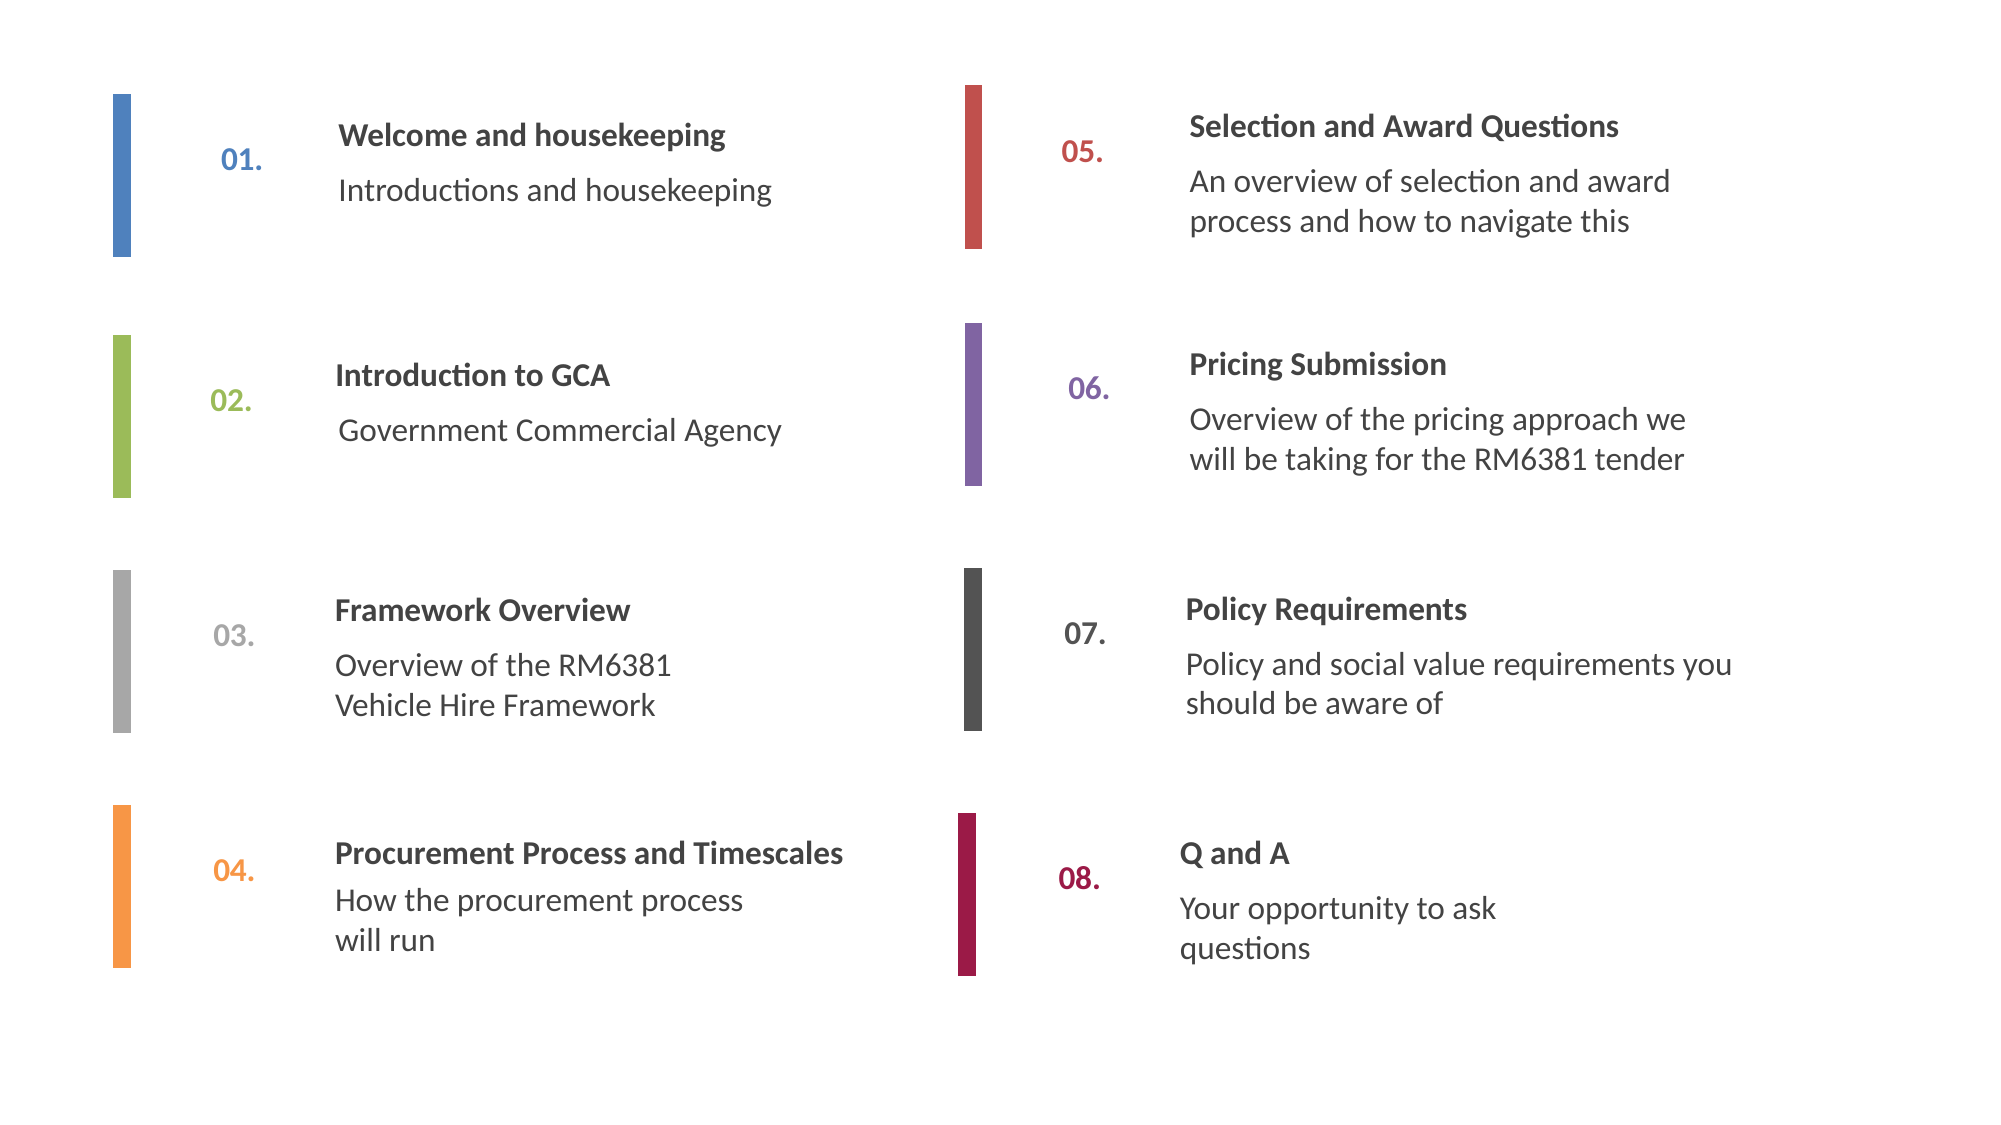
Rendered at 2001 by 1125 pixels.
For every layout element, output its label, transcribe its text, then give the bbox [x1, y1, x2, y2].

text_box [964, 568, 982, 731]
text_box How the procurement process will run [329, 875, 776, 963]
text_box Introductions and housekeeping [332, 165, 926, 212]
text_box 07. [1026, 608, 1145, 655]
text_box Procurement Process and Timescales [329, 828, 923, 875]
text_box [113, 94, 131, 257]
text_box An overview of selection and award process and how to navigate this [1183, 156, 1743, 243]
text_box Your opportunity to ask questions [1174, 883, 1621, 971]
text_box [113, 805, 131, 968]
text_box Overview of the pricing approach we will be taking for the RM6381 tender [1183, 394, 1743, 481]
text_box Selection and Award Questions [1183, 100, 1787, 147]
text_box Pricing Submission [1183, 338, 1888, 385]
text_box 03. [175, 609, 294, 656]
text_box Overview of the RM6381 Vehicle Hire Framework [329, 640, 776, 728]
text_box 05. [1027, 125, 1139, 172]
text_box Policy and social value requirements you should be aware of [1180, 638, 1788, 726]
text_box Government Commercial Agency [332, 405, 892, 452]
text_box [958, 813, 976, 976]
text_box [965, 323, 982, 486]
text_box [113, 335, 131, 498]
text_box Framework Overview [329, 585, 959, 632]
text_box [113, 570, 131, 733]
text_box 02. [174, 374, 289, 421]
text_box Introduction to GCA [329, 350, 924, 397]
text_box 04. [175, 844, 294, 891]
text_box 01. [183, 134, 302, 181]
text_box Welcome and housekeeping [332, 109, 941, 156]
text_box Policy Requirements [1180, 583, 1774, 630]
text_box 06. [1030, 363, 1149, 410]
text_box Q and A [1174, 828, 1768, 875]
text_box [965, 85, 982, 249]
text_box 08. [1020, 852, 1139, 899]
